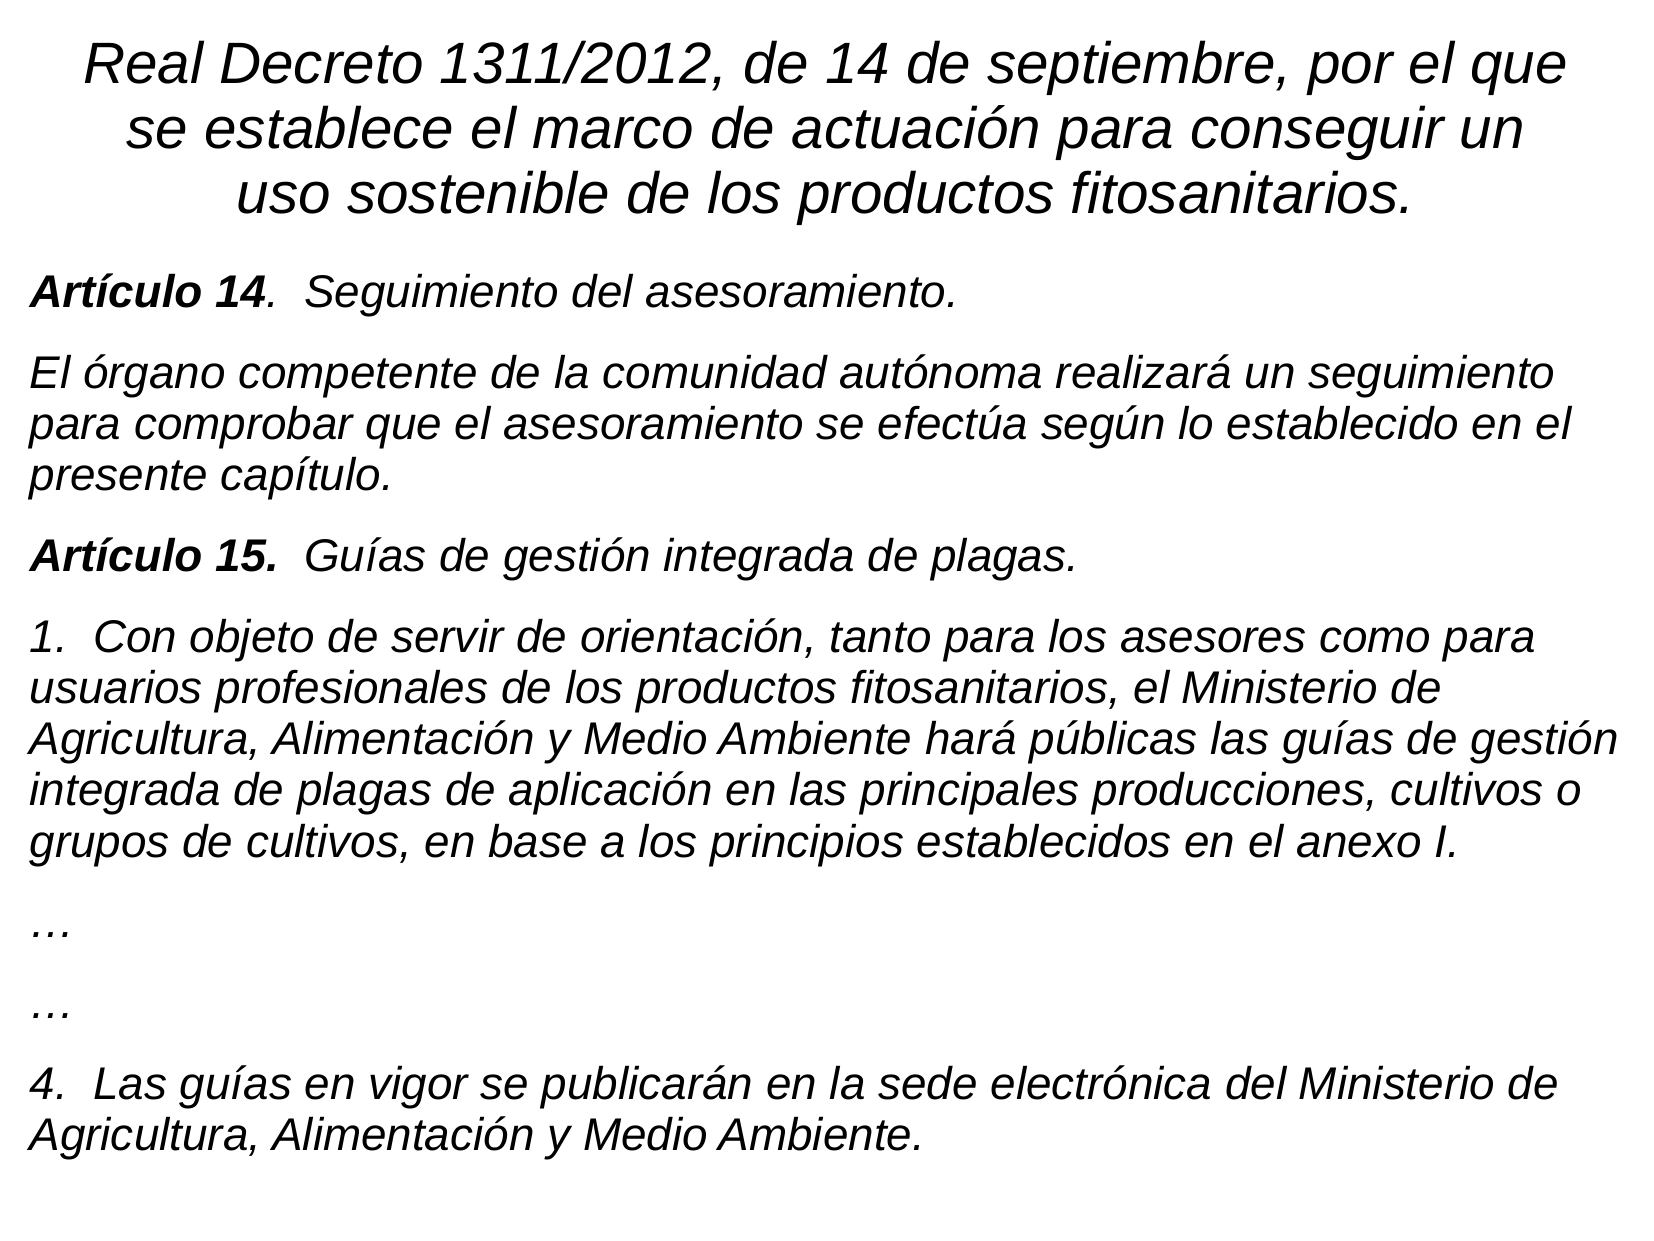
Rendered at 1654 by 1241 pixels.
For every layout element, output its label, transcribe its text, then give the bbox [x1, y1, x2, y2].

list Artículo 14. Seguimiento del asesoramiento. El órgano competente de la comunidad autónoma realizará un seguimiento para comprobar que el asesoramiento se efectúa según lo establecido en el presente capítulo. Artículo 15. Guías de gestión integrada de plagas. 1. Con objeto de servir de orientación, tanto para los asesores como para usuarios profesionales de los productos fitosanitarios, el Ministerio de Agricultura, Alimentación y Medio Ambiente hará públicas las guías de gestión integrada de plagas de aplicación en las principales producciones, cultivos o grupos de cultivos, en base a los principios establecidos en el anexo I. … … 4. Las guías en vigor se publicarán en la sede electrónica del Ministerio de Agricultura, Alimentación y Medio Ambiente. [29, 265, 1625, 1241]
title Real Decreto 1311/2012, de 14 de septiembre, por el que se establece el marco de actuación para conseguir un uso sostenible de los productos fitosanitarios. [82, 30, 1571, 226]
